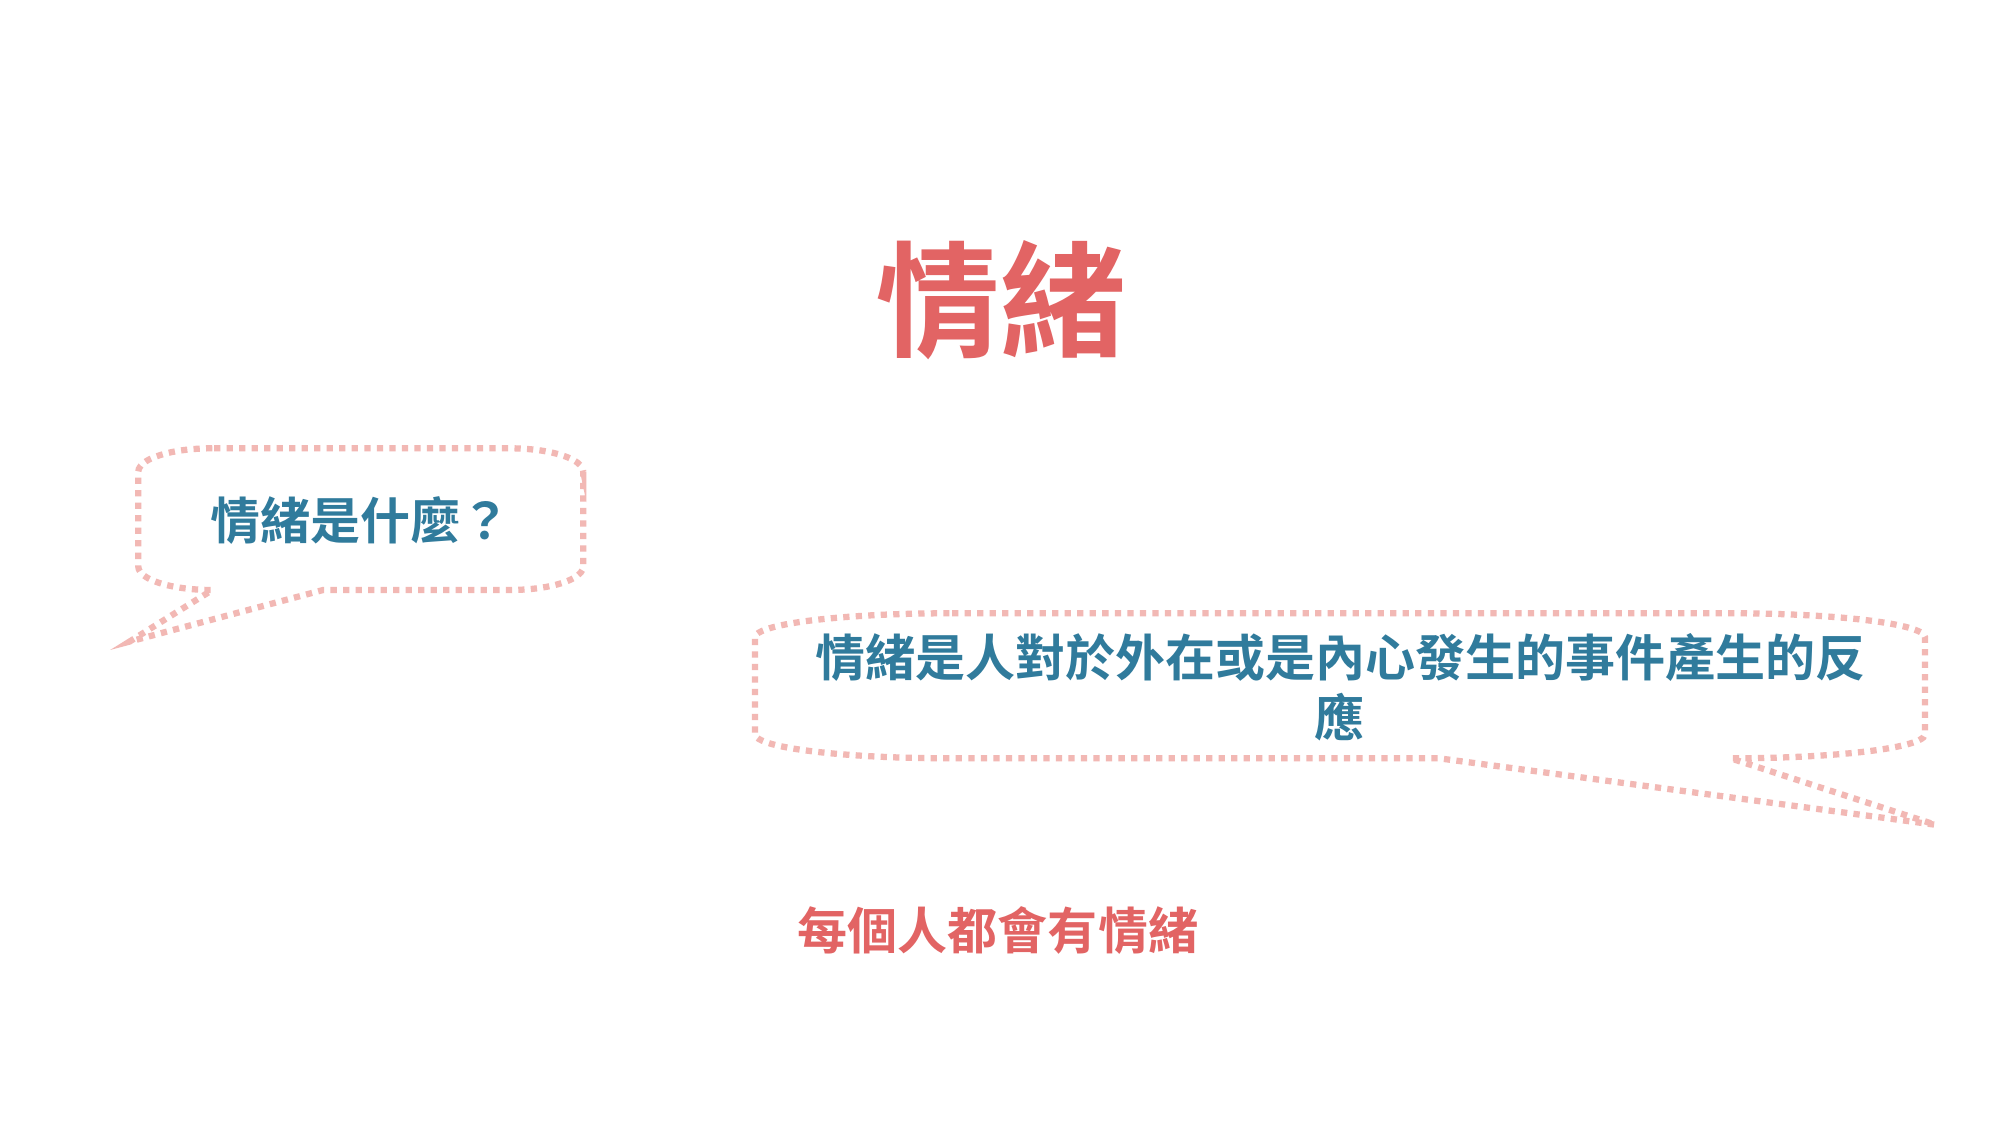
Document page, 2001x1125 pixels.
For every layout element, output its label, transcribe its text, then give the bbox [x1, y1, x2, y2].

text_box 情緒是什麼？ [129, 448, 584, 642]
text_box 每個人都會有情緒 [783, 892, 1213, 967]
text_box 情緒是人對於外在或是內心發生的事件產生的反應 [755, 613, 1936, 825]
title 情緒 [249, 184, 1750, 382]
